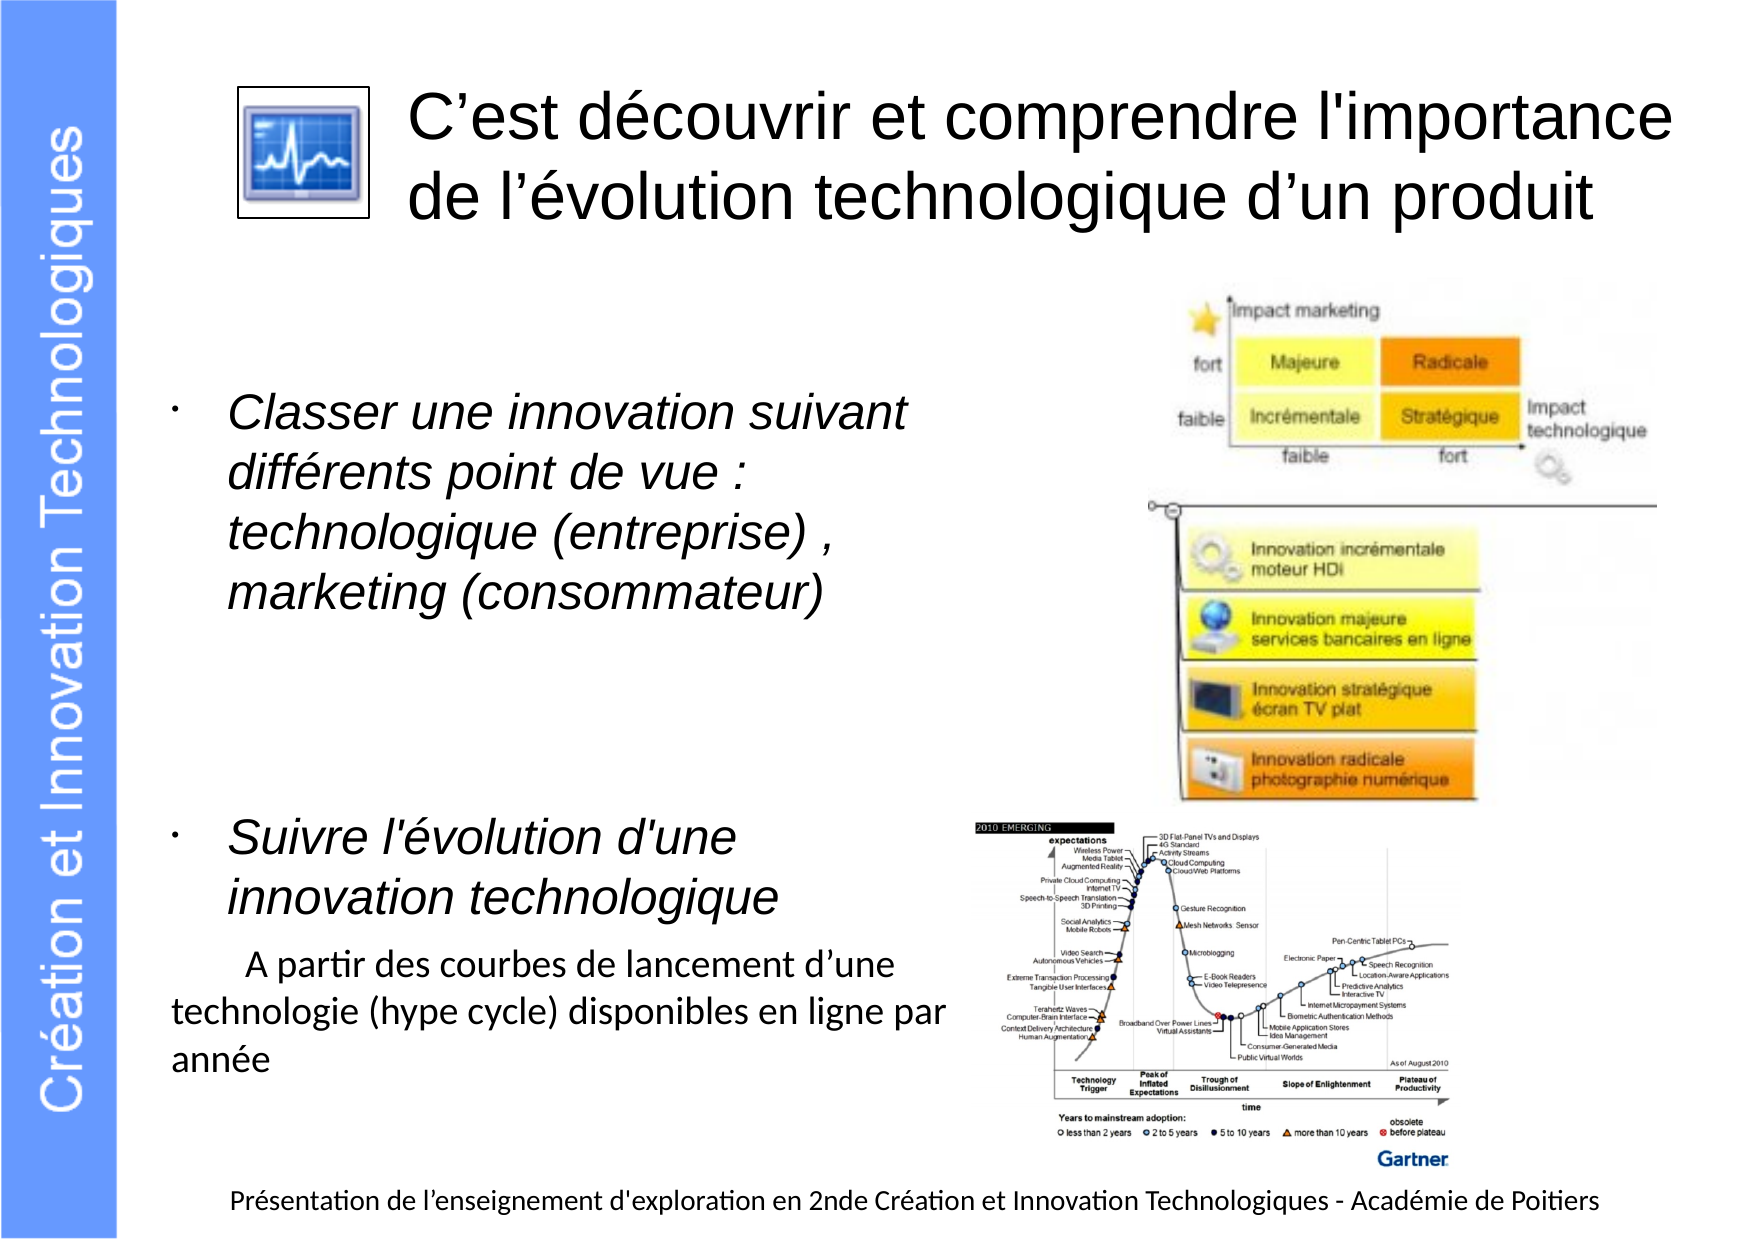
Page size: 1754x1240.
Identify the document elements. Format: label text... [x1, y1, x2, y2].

title C’est découvrir et comprendre l'importance de l’évolution technologique d’un produit [392, 24, 1754, 282]
picture [239, 88, 369, 218]
picture [971, 277, 1657, 1173]
text_box Présentation de l’enseignement d'exploration en 2nde Création et Innovation Technologiques - Académie de Poitiers [147, 1173, 1684, 1240]
list Suivre l'évolution d'une innovation technologique A partir des courbes de lancement d’une technologie (hype cycle) disponibles en ligne par année [156, 796, 972, 1140]
list Classer une innovation suivant différents point de vue : technologique (entreprise) , marketing (consommateur) [156, 371, 1043, 679]
picture [0, 0, 118, 1240]
